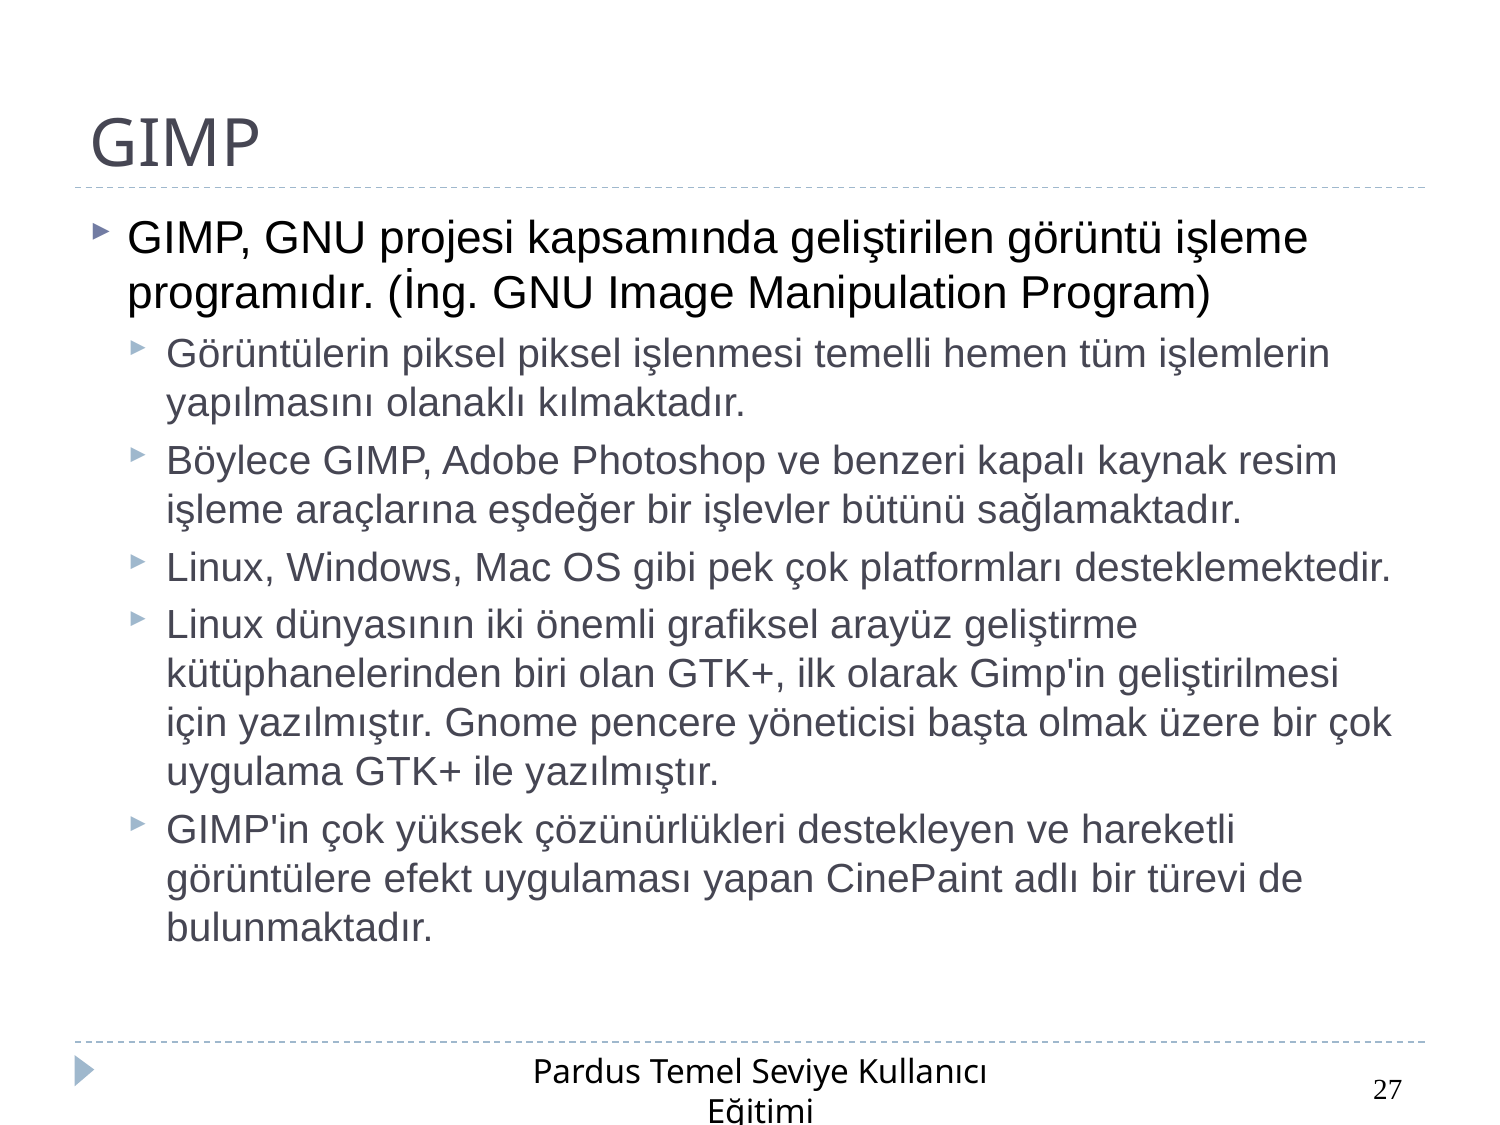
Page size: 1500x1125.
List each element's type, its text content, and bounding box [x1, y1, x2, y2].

list GIMP, GNU projesi kapsamında geliştirilen görüntü işleme programıdır. (İng. GNU Image Manipulation Program) Görüntülerin piksel piksel işlenmesi temelli hemen tüm işlemlerin yapılmasını olanaklı kılmaktadır. Böylece GIMP, Adobe Photoshop ve benzeri kapalı kaynak resim işleme araçlarına eşdeğer bir işlevler bütünü sağlamaktadır. Linux, Windows, Mac OS gibi pek çok platformları desteklemektedir. Linux dünyasının iki önemli grafiksel arayüz geliştirme kütüphanelerinden biri olan GTK+, ilk olarak Gimp'in geliştirilmesi için yazılmıştır. Gnome pencere yöneticisi başta olmak üzere bir çok uygulama GTK+ ile yazılmıştır. GIMP'in çok yüksek çözünürlükleri destekleyen ve hareketli görüntülere efekt uygulaması yapan CinePaint adlı bir türevi de bulunmaktadır. [75, 200, 1425, 1010]
title GIMP [75, 24, 1425, 188]
